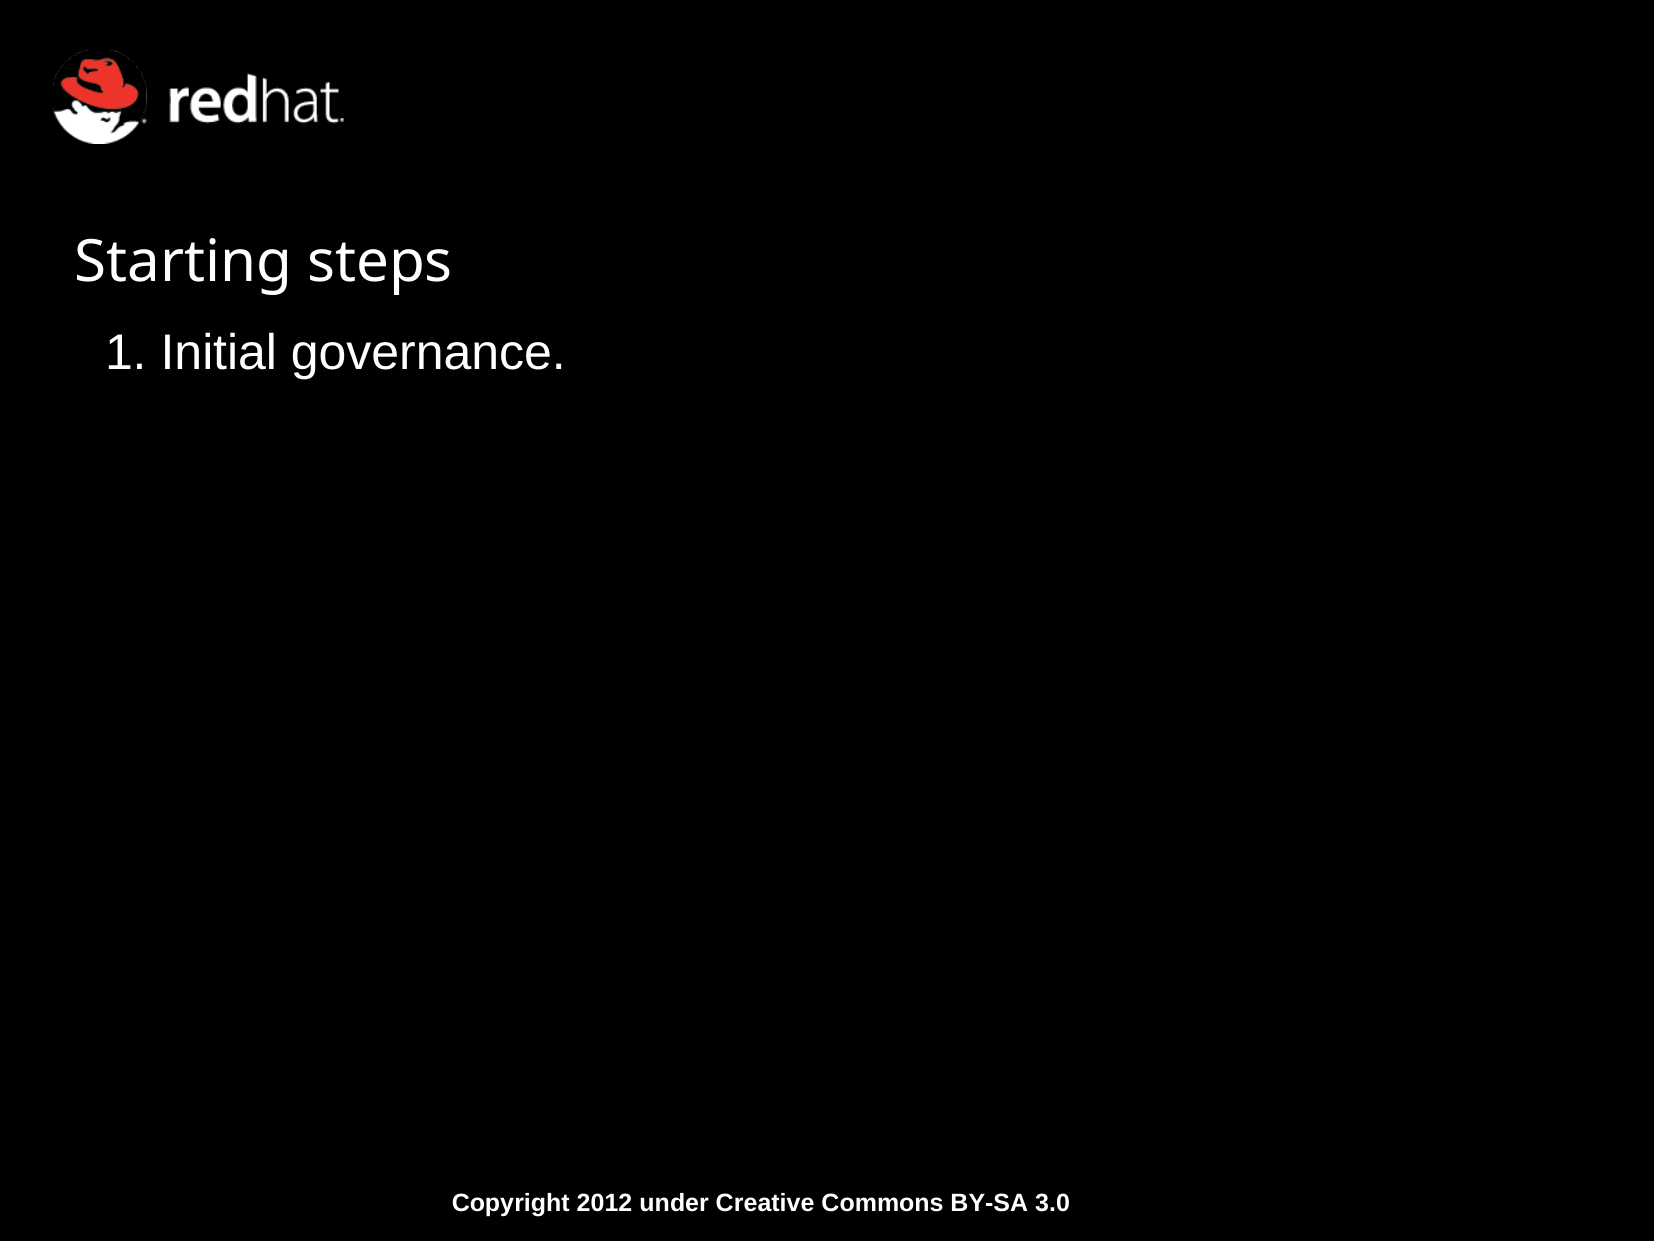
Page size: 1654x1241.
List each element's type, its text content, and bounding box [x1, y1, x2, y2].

picture [52, 49, 345, 144]
list 1. Initial governance. [77, 324, 1500, 1186]
title Starting steps [74, 199, 1506, 318]
